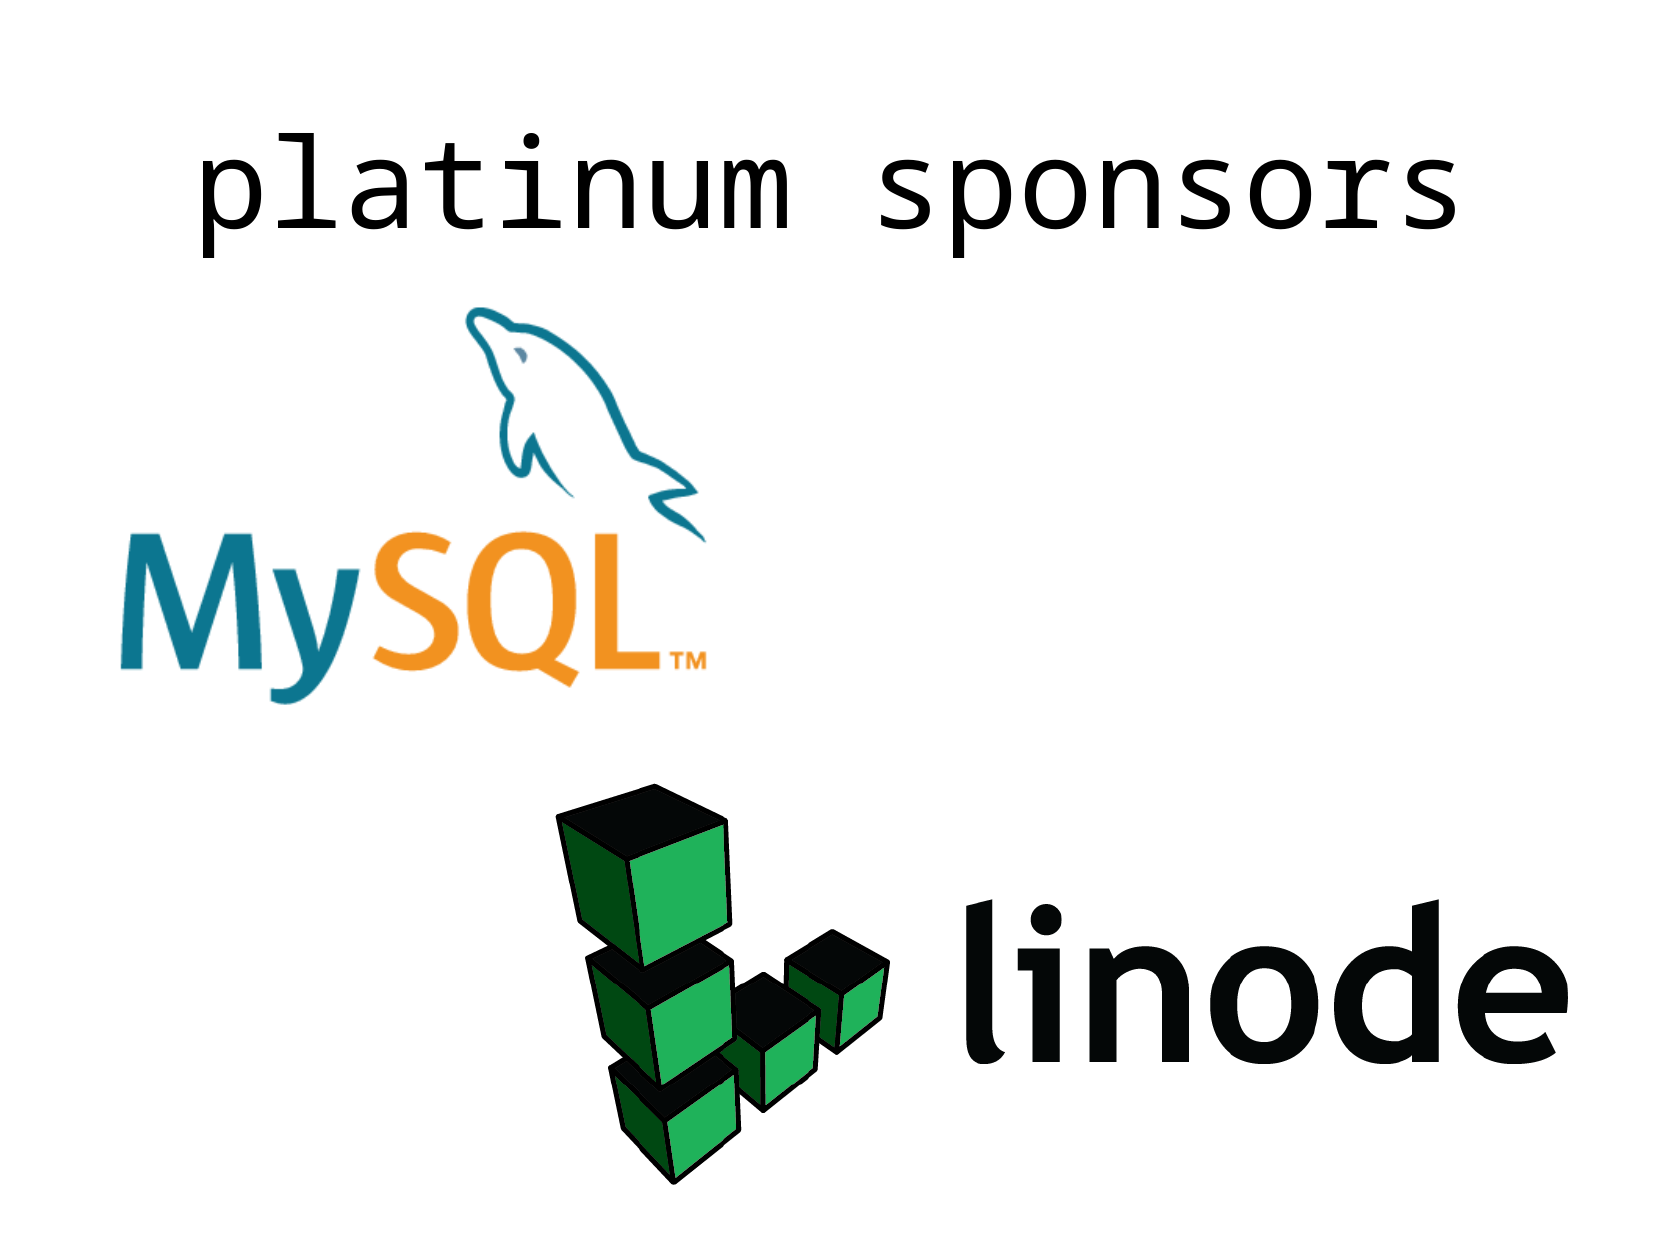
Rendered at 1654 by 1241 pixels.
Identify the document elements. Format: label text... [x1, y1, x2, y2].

picture [7, 203, 841, 781]
subtitle platinum sponsors [86, 0, 1576, 540]
picture [555, 783, 1568, 1186]
